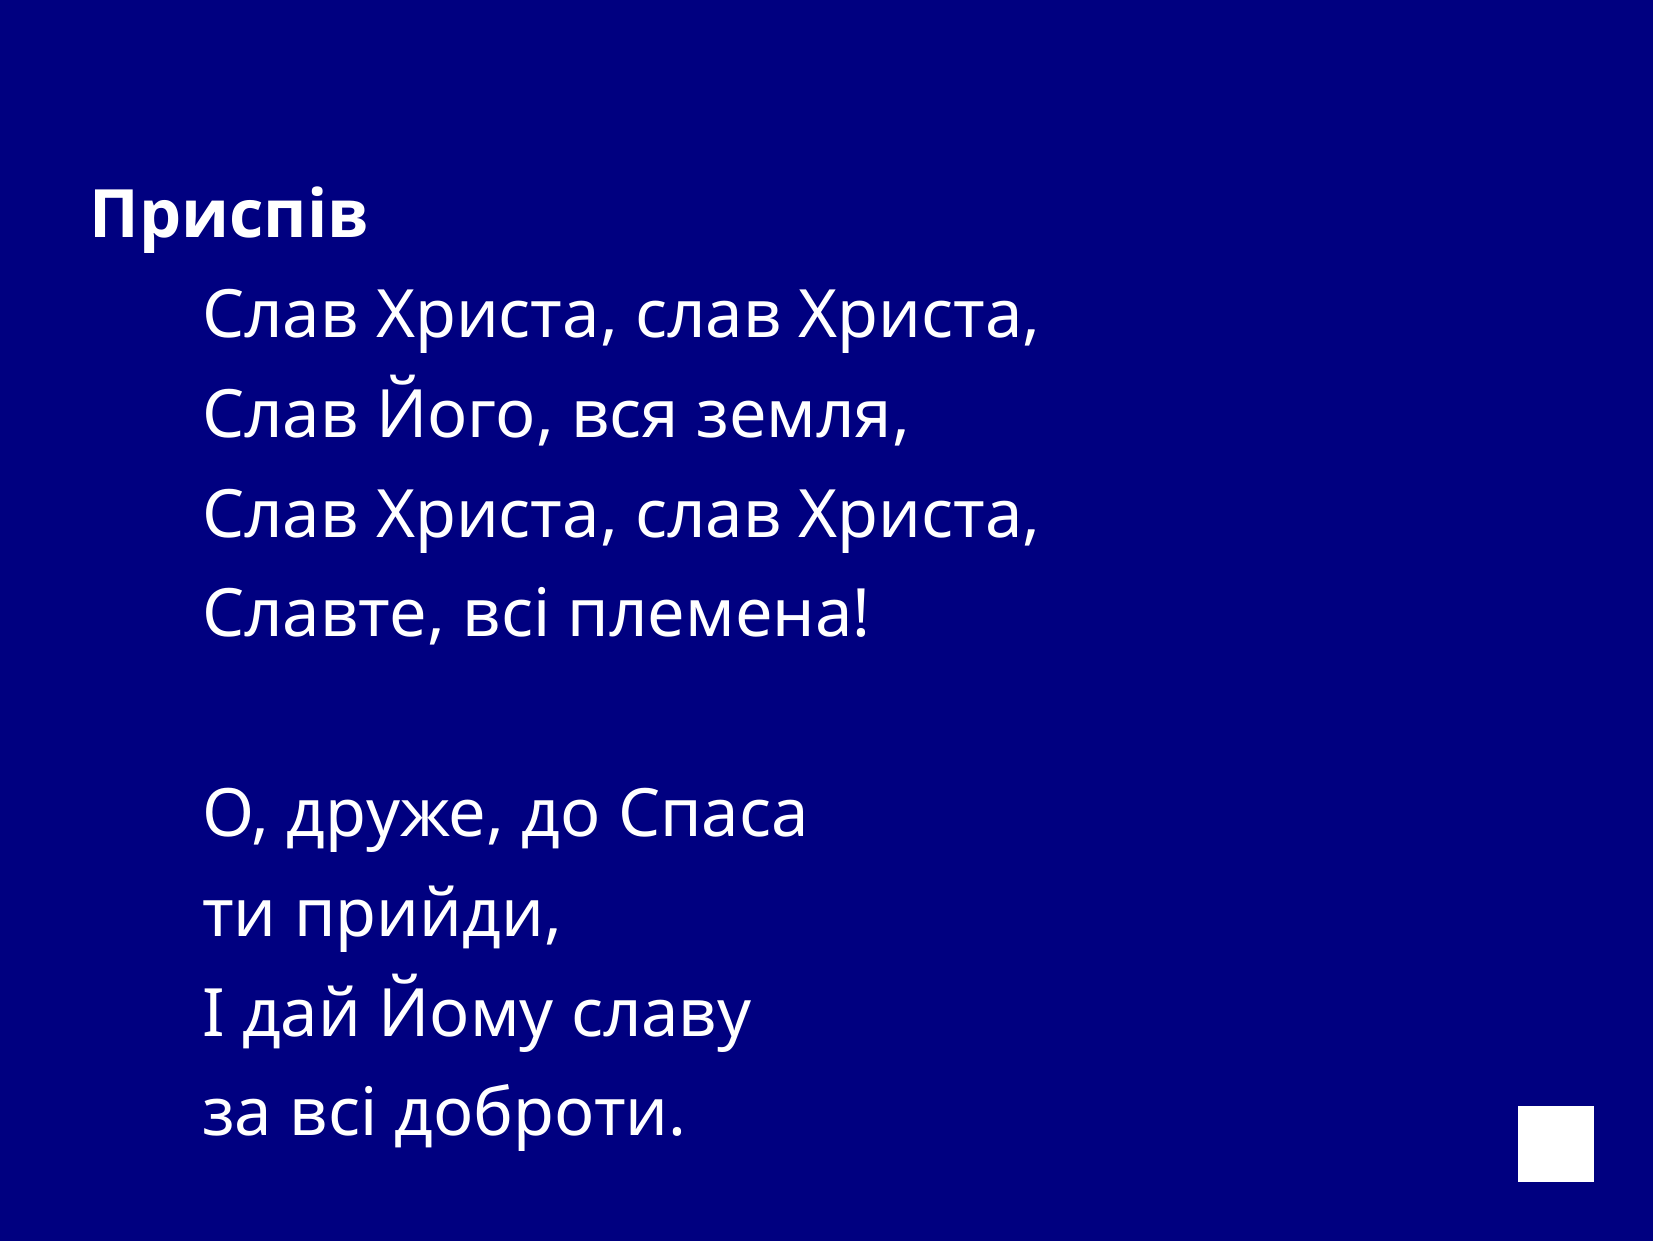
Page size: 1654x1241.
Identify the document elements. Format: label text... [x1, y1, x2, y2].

text_box [1518, 1106, 1594, 1182]
text_box Приспів Слав Христа, слав Христа, Слав Його, вся земля, Слав Христа, слав Христа, Славте, всі племена! О, друже, до Спаса ти прийди, І дай Йому славу за всі доброти. [75, 150, 1576, 1163]
